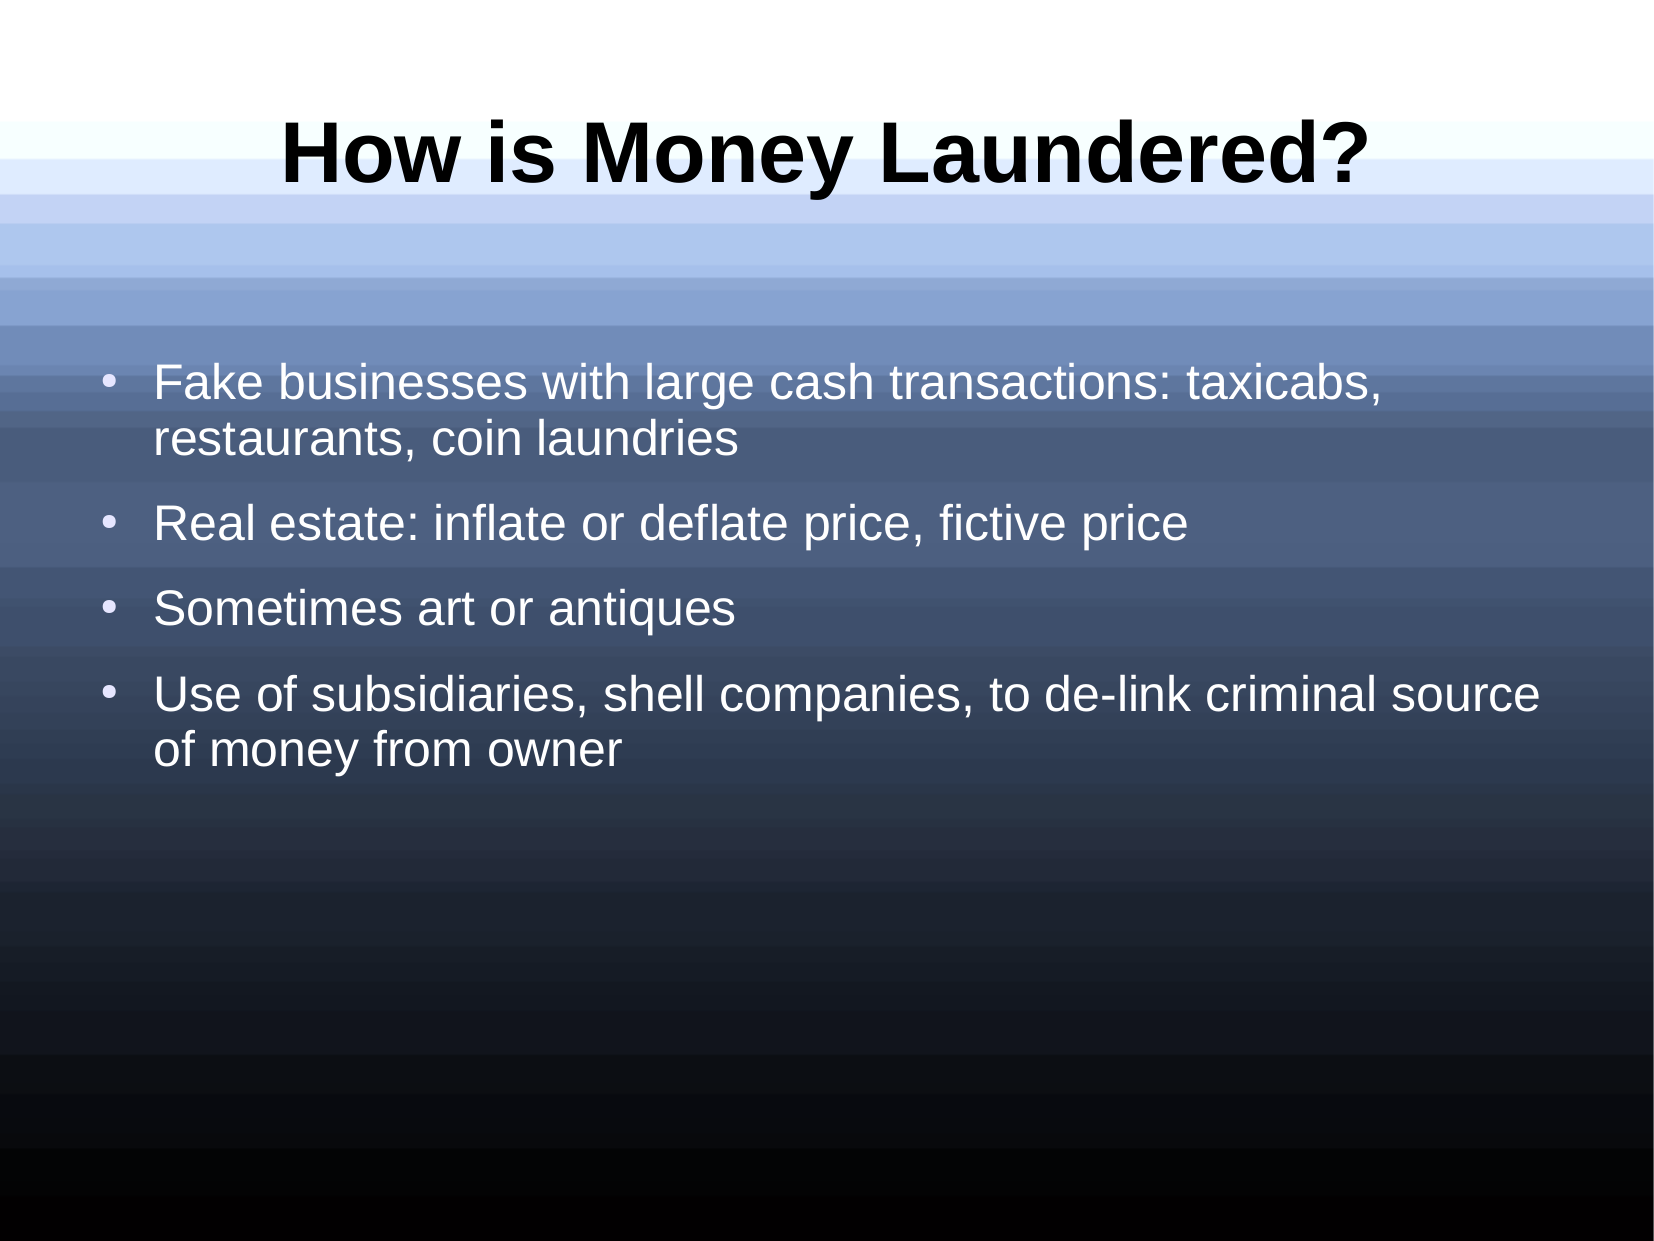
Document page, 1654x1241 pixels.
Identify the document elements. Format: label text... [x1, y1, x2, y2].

title How is Money Laundered? [82, 49, 1571, 257]
picture [0, 0, 1654, 1241]
list Fake businesses with large cash transactions: taxicabs, restaurants, coin laundries Real estate: inflate or deflate price, fictive price Sometimes art or antiques Use of subsidiaries, shell companies, to de-link criminal source of money from owner [82, 354, 1571, 1109]
